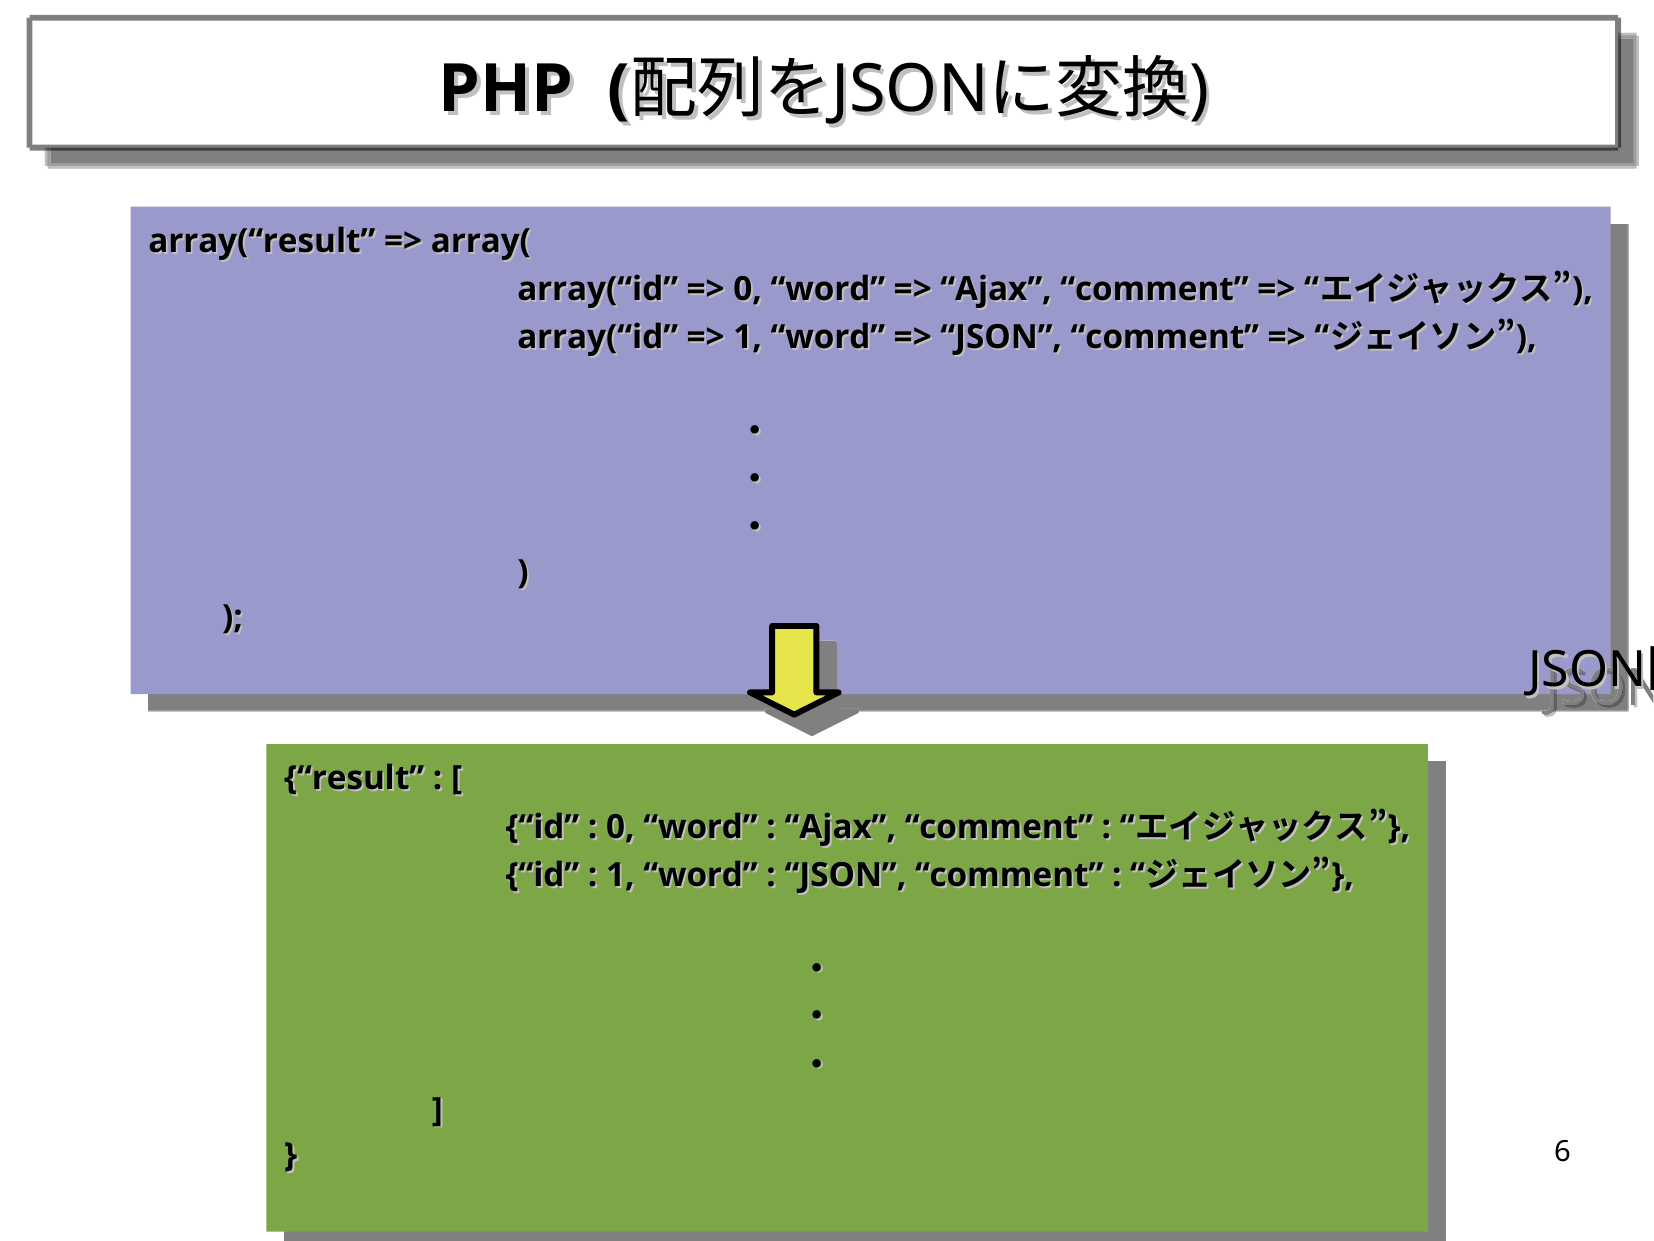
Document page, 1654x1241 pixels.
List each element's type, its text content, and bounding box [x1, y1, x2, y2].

text_box JSON関数(json_encode) [750, 625, 839, 715]
text_box {“result” : [ {“id” : 0, “word” : “Ajax”, “comment” : “エイジャックス”}, {“id” : 1, “word” : “JSON”, “comment” : “ジェイソン”}, ・ ・ ・ ] } [266, 744, 1365, 1123]
text_box array(“result” => array( array(“id” => 0, “word” => “Ajax”, “comment” => “エイジャックス”), array(“id” => 1, “word” => “JSON”, “comment” => “ジェイソン”), ・ ・ ・ ) ); [130, 206, 1548, 585]
text_box PHP (配列をJSONに変換) [29, 17, 1619, 148]
